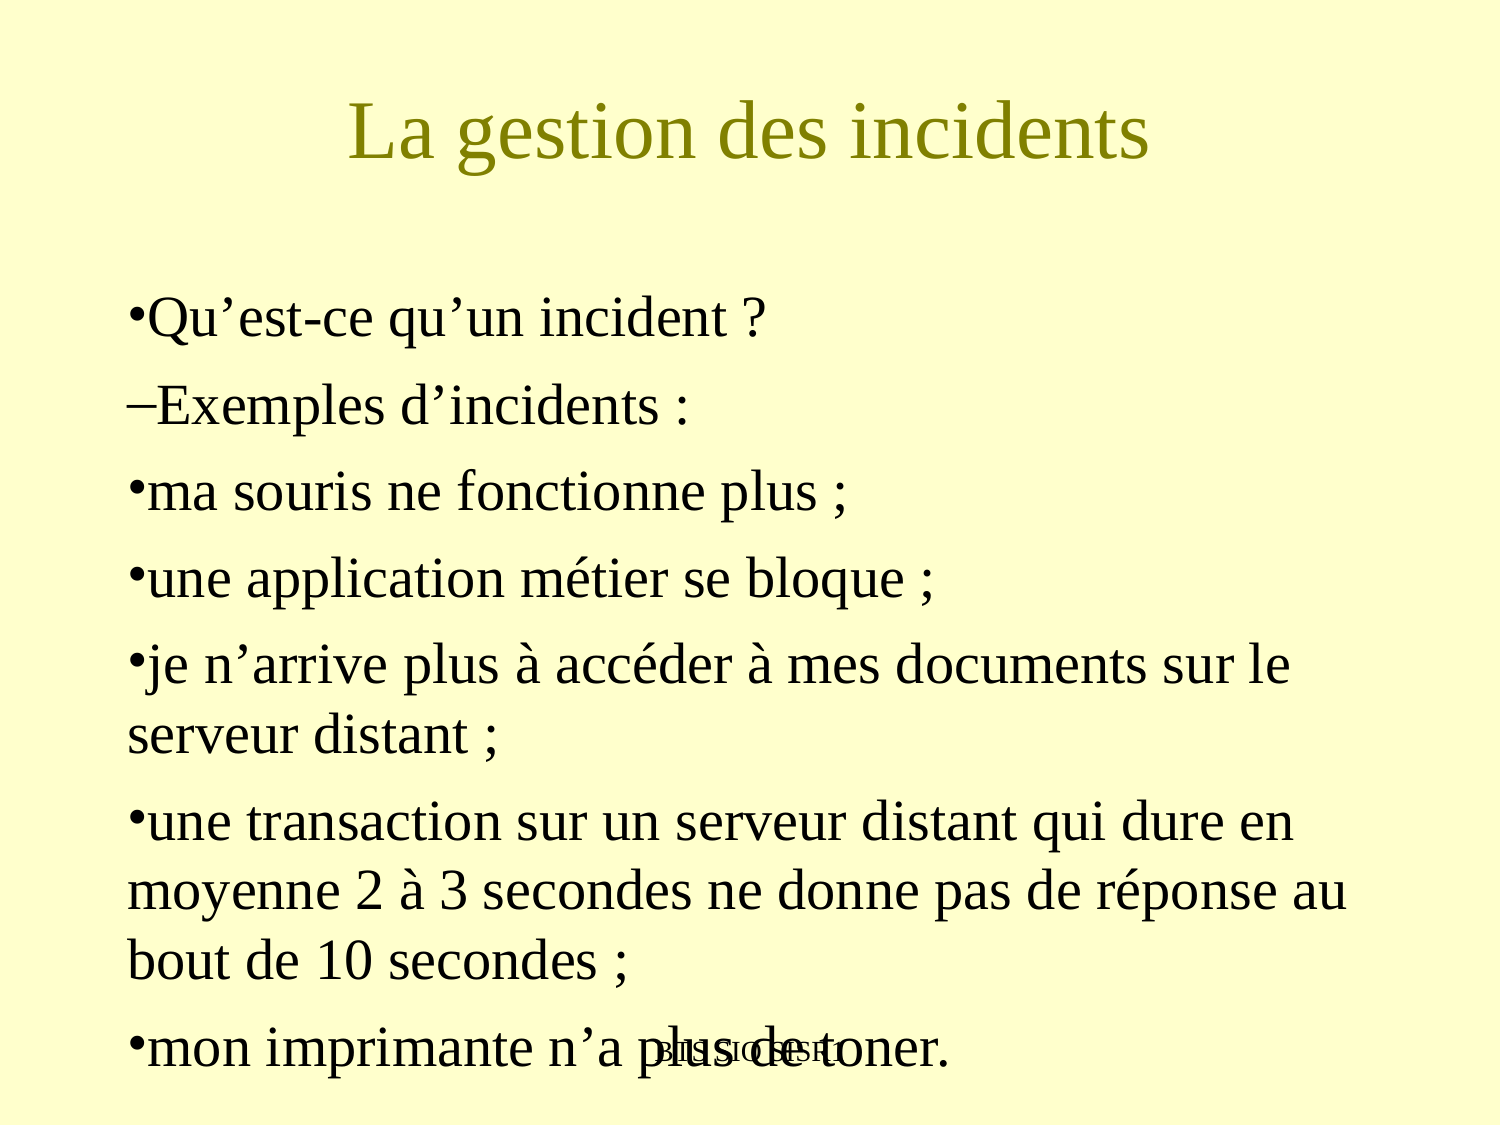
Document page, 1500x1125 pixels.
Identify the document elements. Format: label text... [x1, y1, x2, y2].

list Qu’est-ce qu’un incident ? Exemples d’incidents : ma souris ne fonctionne plus ; une application métier se bloque ; je n’arrive plus à accéder à mes documents sur le serveur distant ; une transaction sur un serveur distant qui dure en moyenne 2 à 3 secondes ne donne pas de réponse au bout de 10 secondes ; mon imprimante n’a plus de toner. [112, 278, 1388, 1026]
text_box BTS SIO SISR1 [512, 1026, 988, 1101]
text_box BTS SIO SISR1 [757, 1041, 769, 1064]
